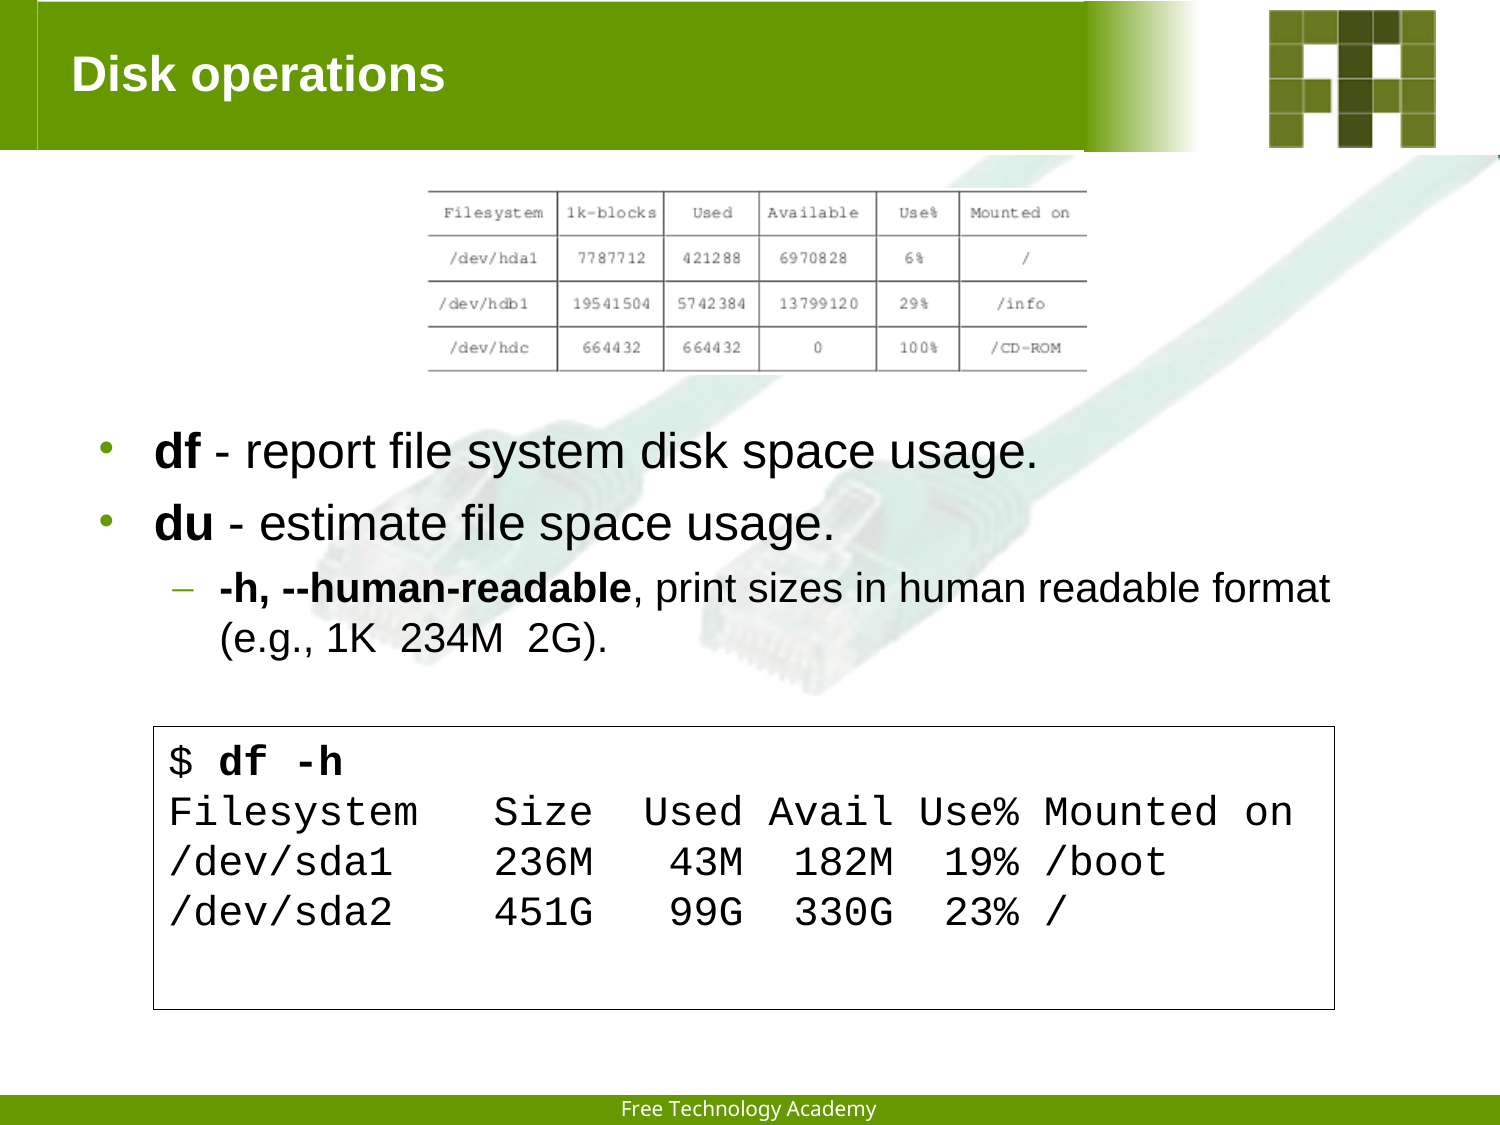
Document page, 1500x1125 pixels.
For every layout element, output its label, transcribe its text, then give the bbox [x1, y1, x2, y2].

picture [424, 188, 1087, 375]
list df - report file system disk space usage. du - estimate file space usage. -h, --human-readable, print sizes in human readable format (e.g., 1K 234M 2G). [82, 410, 1433, 1063]
title Disk operations [56, 1, 1107, 152]
text_box $ df -h Filesystem Size Used Avail Use% Mounted on /dev/sda1 236M 43M 182M 19% /boot /dev/sda2 451G 99G 330G 23% / [153, 726, 1335, 1010]
picture [1269, 10, 1436, 148]
